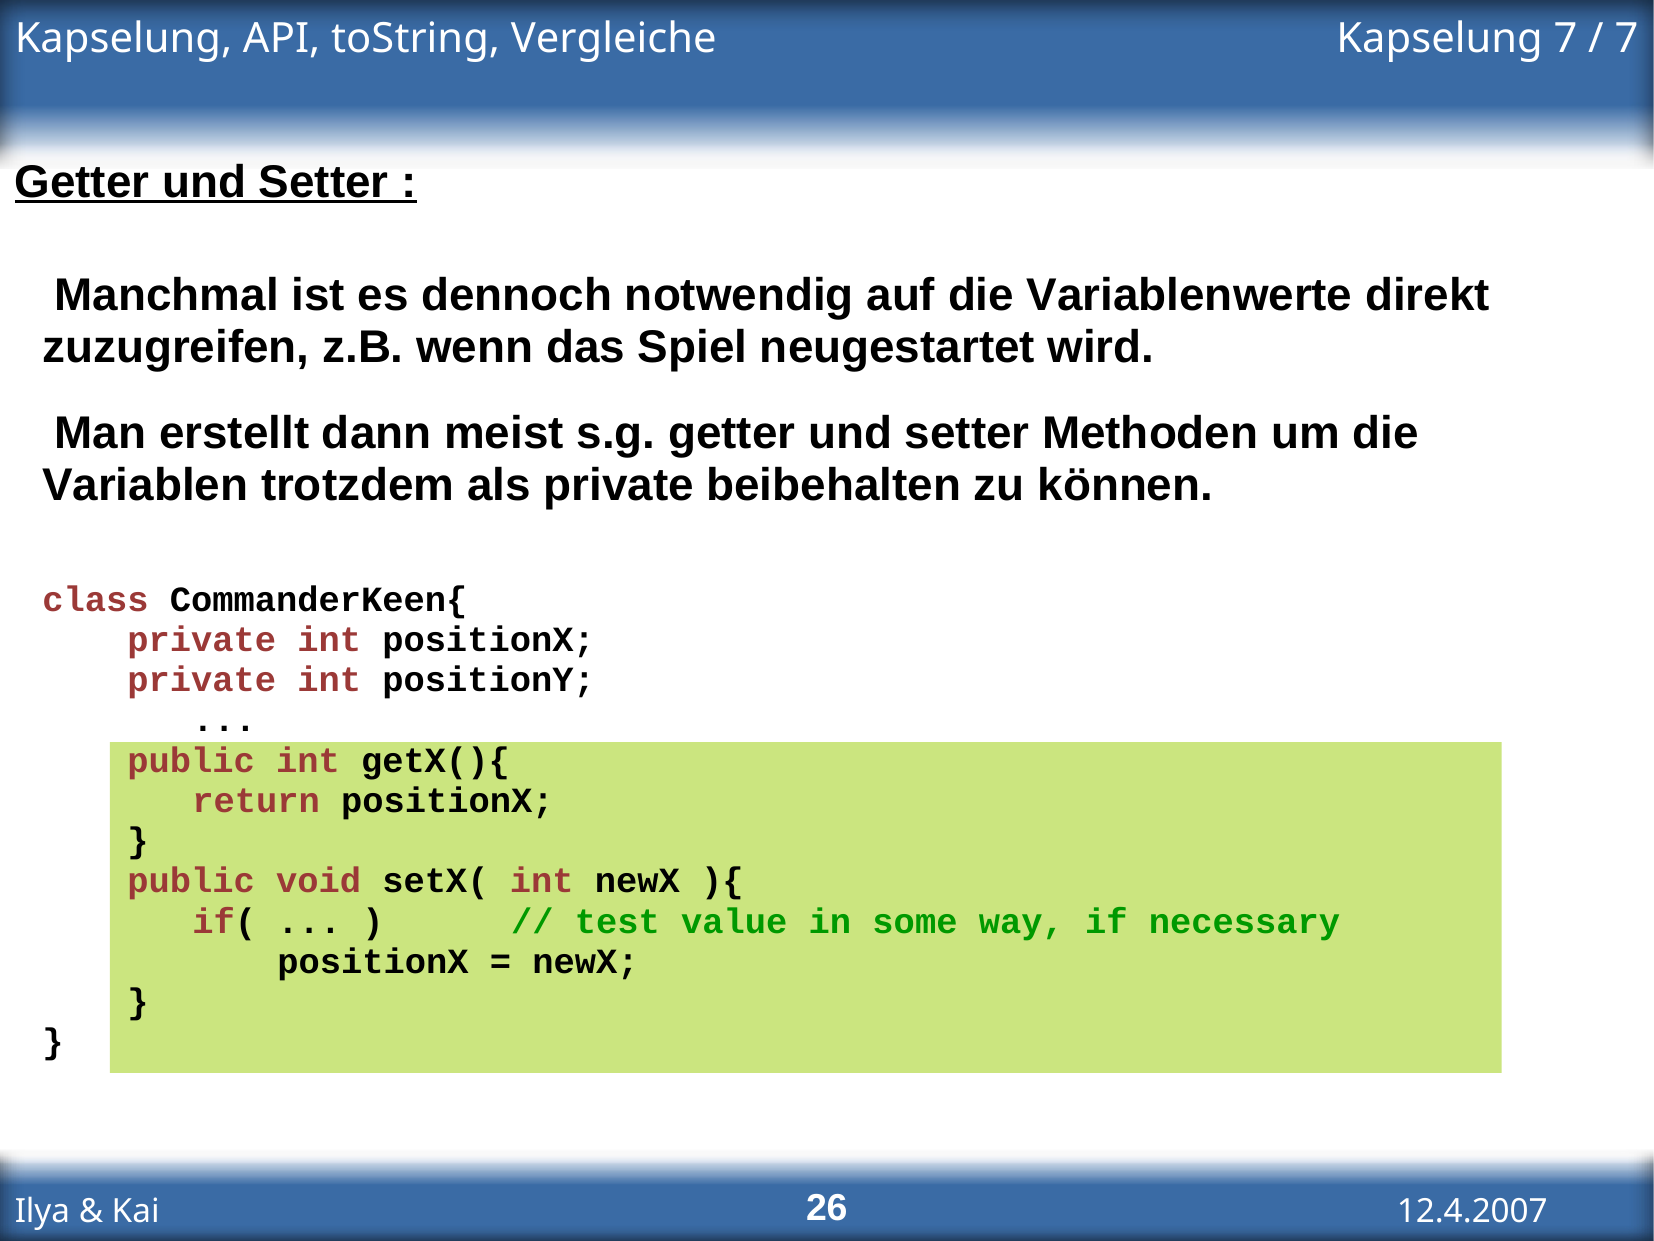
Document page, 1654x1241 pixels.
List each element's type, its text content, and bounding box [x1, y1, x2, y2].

picture [0, 1149, 1654, 1241]
text_box class CommanderKeen{ private int positionX; private int positionY; ... public int getX(){ return positionX; } public void setX( int newX ){ if( ... ) // test value in some way, if necessary positionX = newX; } } [27, 573, 1585, 1113]
text_box Kapselung 7 / 7 [1226, 0, 1654, 73]
picture [0, 0, 1654, 148]
text_box Getter und Setter : [0, 148, 1654, 216]
text_box Man erstellt dann meist s.g. getter und setter Methoden um die Variablen trotzdem als private beibehalten zu können. [27, 399, 1585, 518]
text_box Manchmal ist es dennoch notwendig auf die Variablenwerte direkt zuzugreifen, z.B. wenn das Spiel neugestartet wird. [27, 261, 1585, 380]
